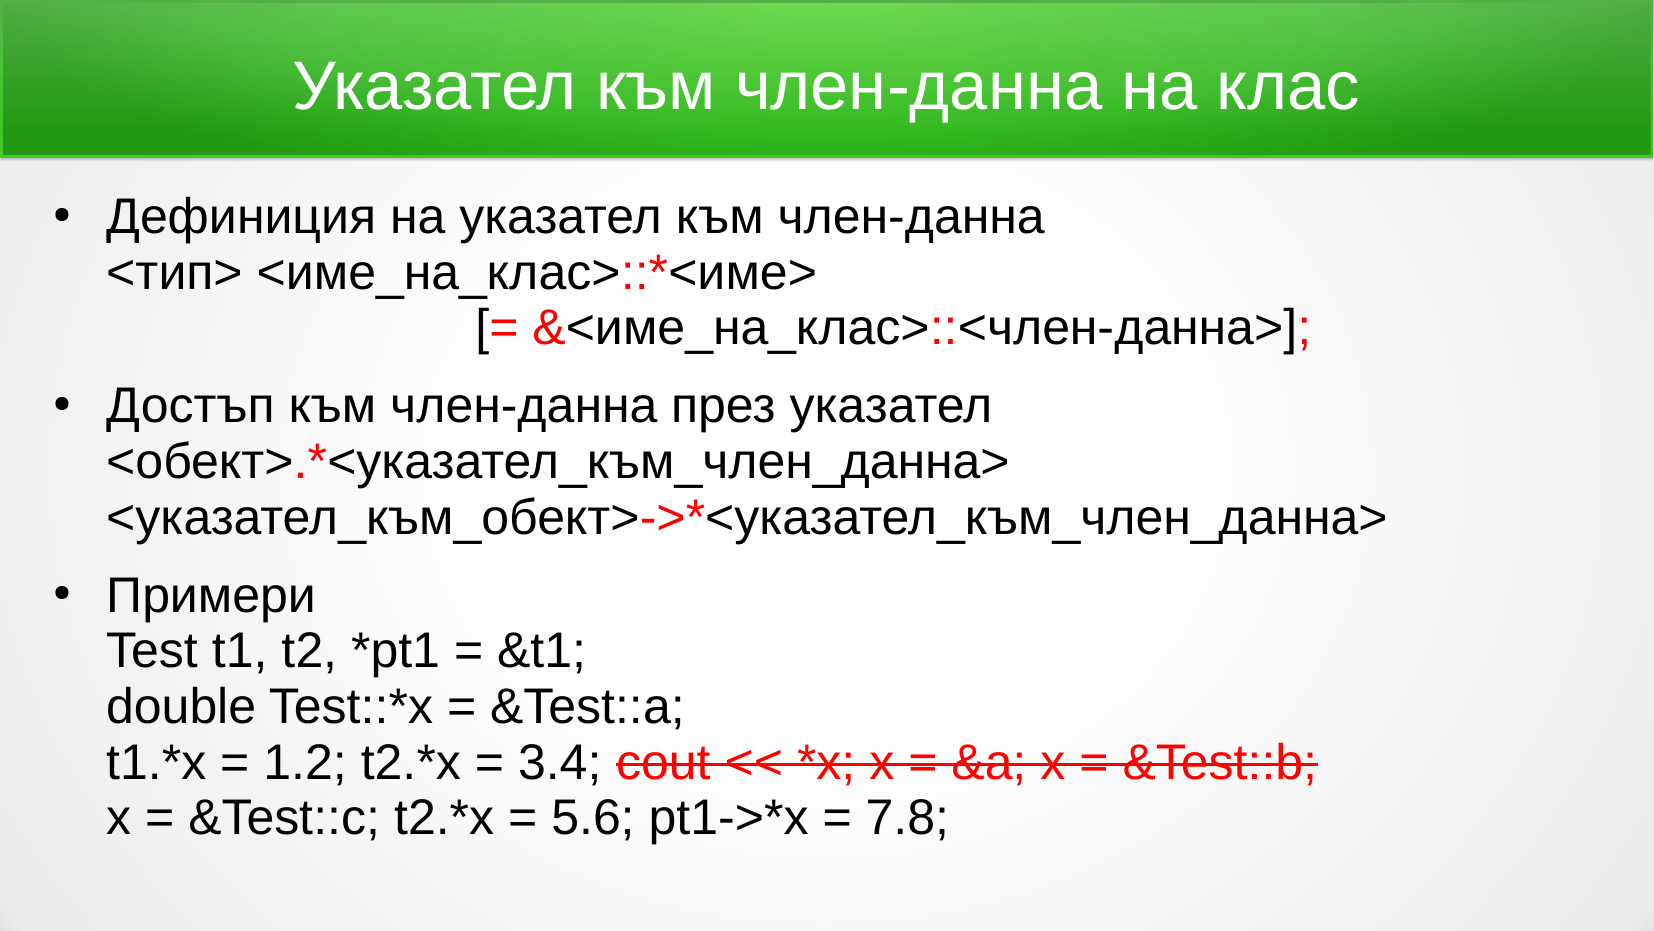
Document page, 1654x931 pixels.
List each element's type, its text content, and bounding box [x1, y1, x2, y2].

title Указател към член-данна на клас [82, 37, 1571, 135]
list Дефиниция на указател към член-данна <тип> <име_на_клас>::*<име> [= &<име_на_клас>::<член-данна>]; Достъп към член-данна през указател <обект>.*<указател_към_член_данна> <указател_към_обект>->*<указател_към_член_данна> Примери Test t1, t2, *pt1 = &t1; double Test::*x = &Test::a; t1.*x = 1.2; t2.*x = 3.4; cout << *x; x = &a; x = &Test::b; x = &Test::c; t2.*x = 5.6; pt1->*x = 7.8; [35, 188, 1630, 910]
